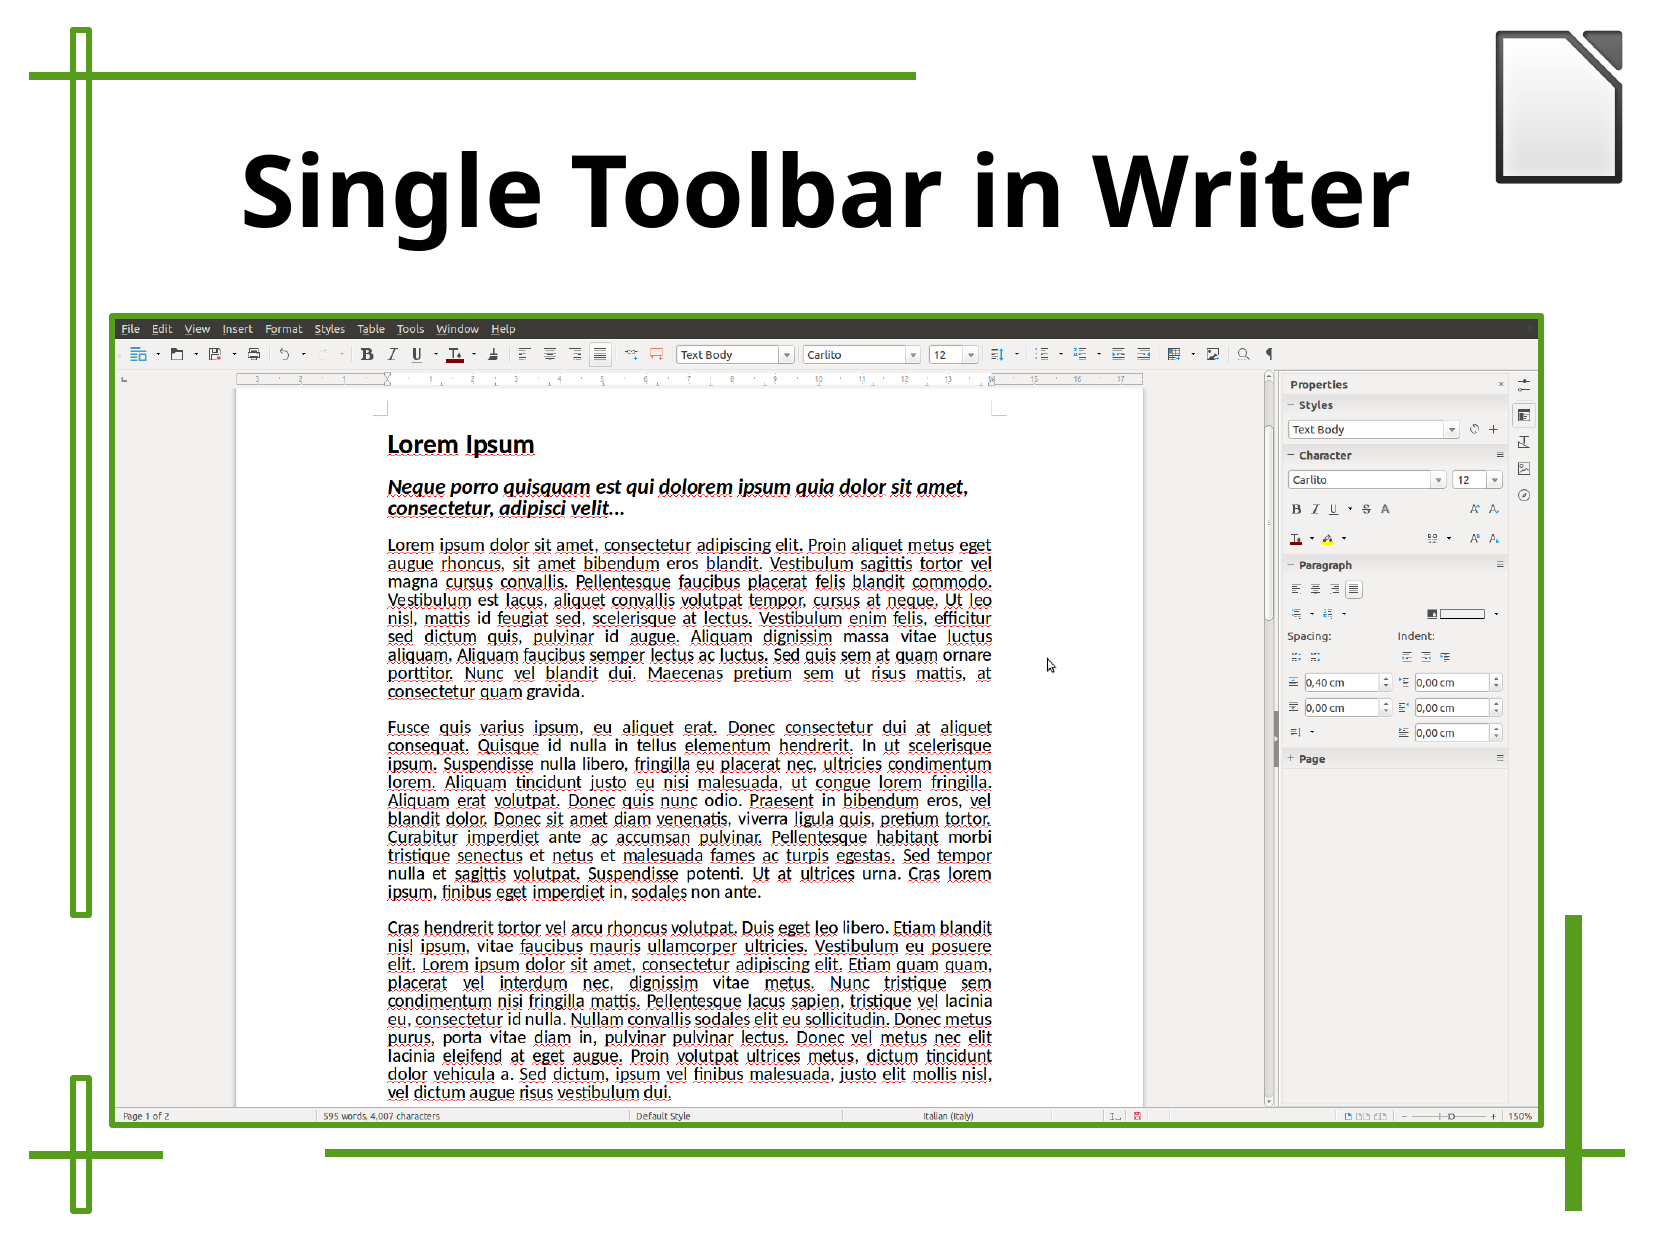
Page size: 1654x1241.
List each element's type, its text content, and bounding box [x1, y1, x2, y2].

picture [1494, 29, 1624, 186]
picture [115, 318, 1539, 1123]
title Single Toolbar in Writer [118, 118, 1536, 260]
